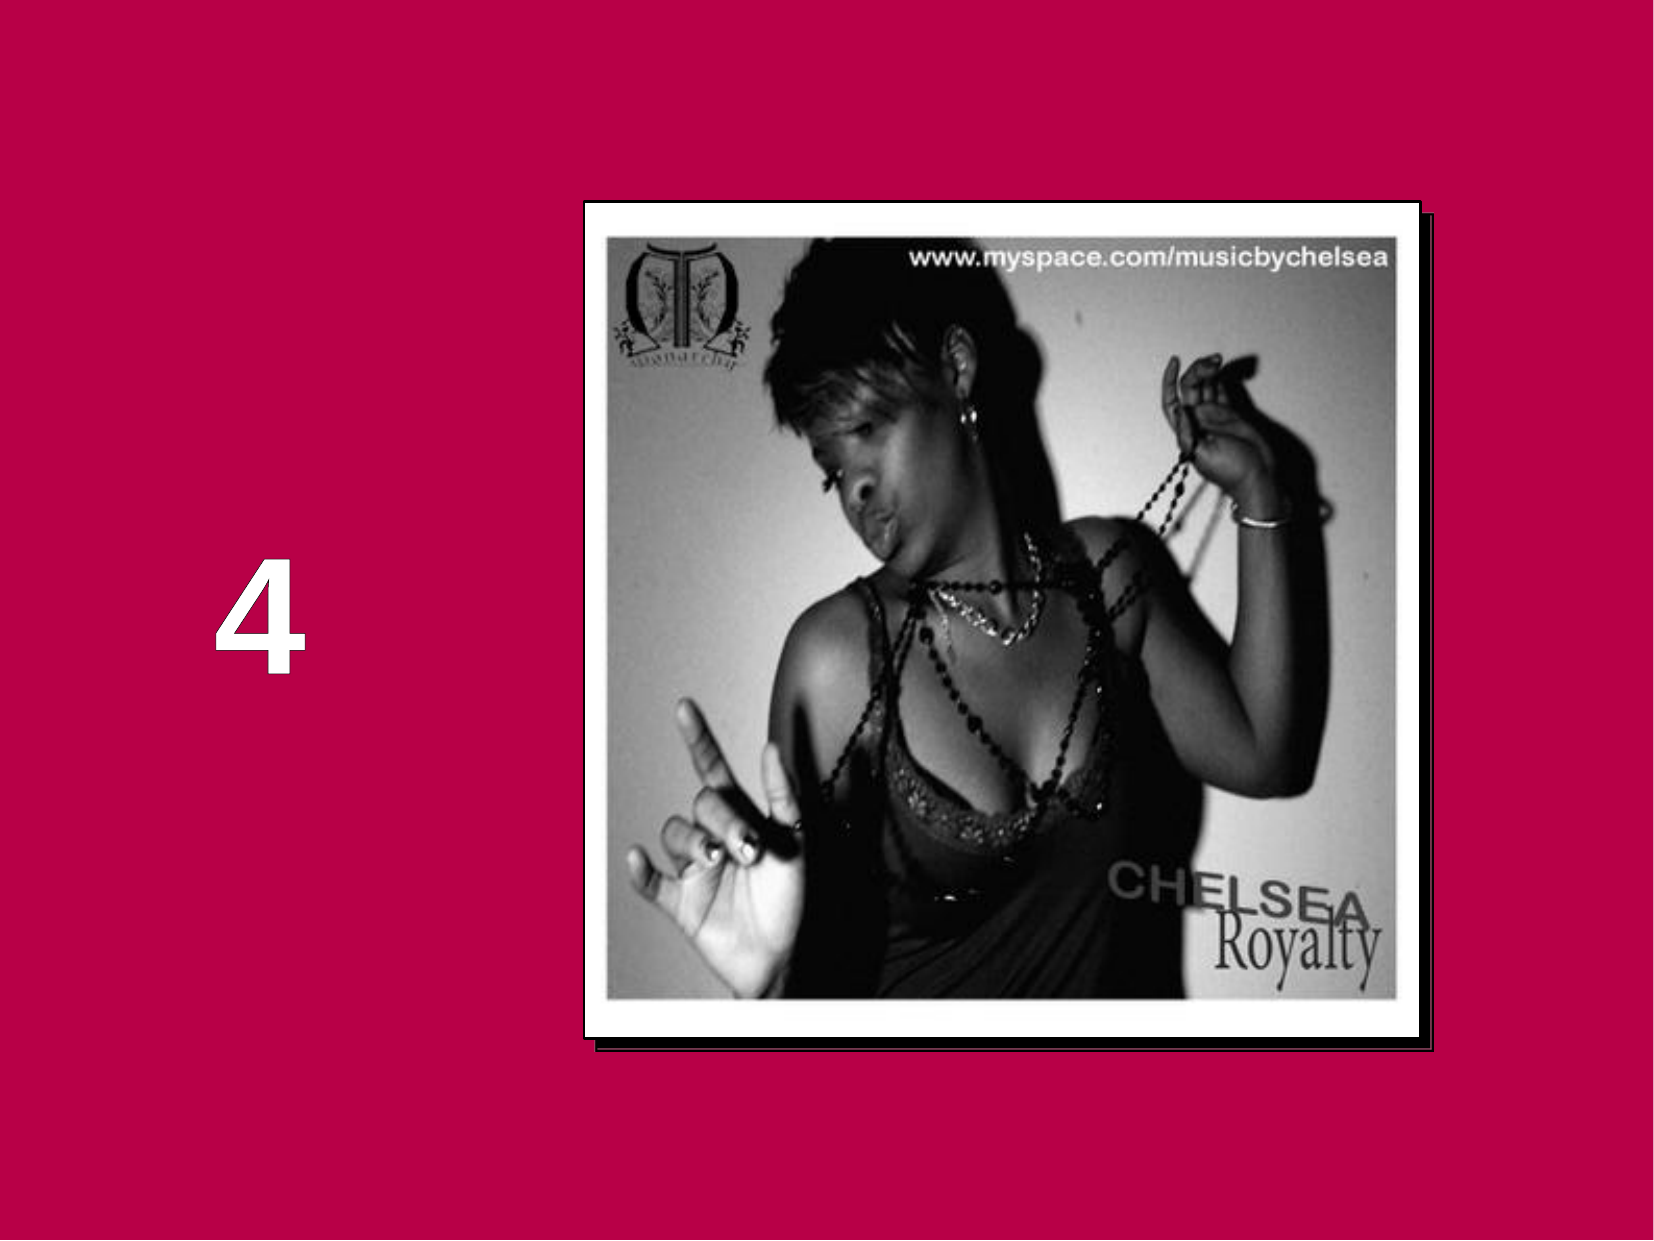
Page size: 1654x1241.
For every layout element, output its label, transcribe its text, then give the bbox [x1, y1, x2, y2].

picture [585, 203, 1419, 1037]
text_box 4 [198, 515, 349, 725]
